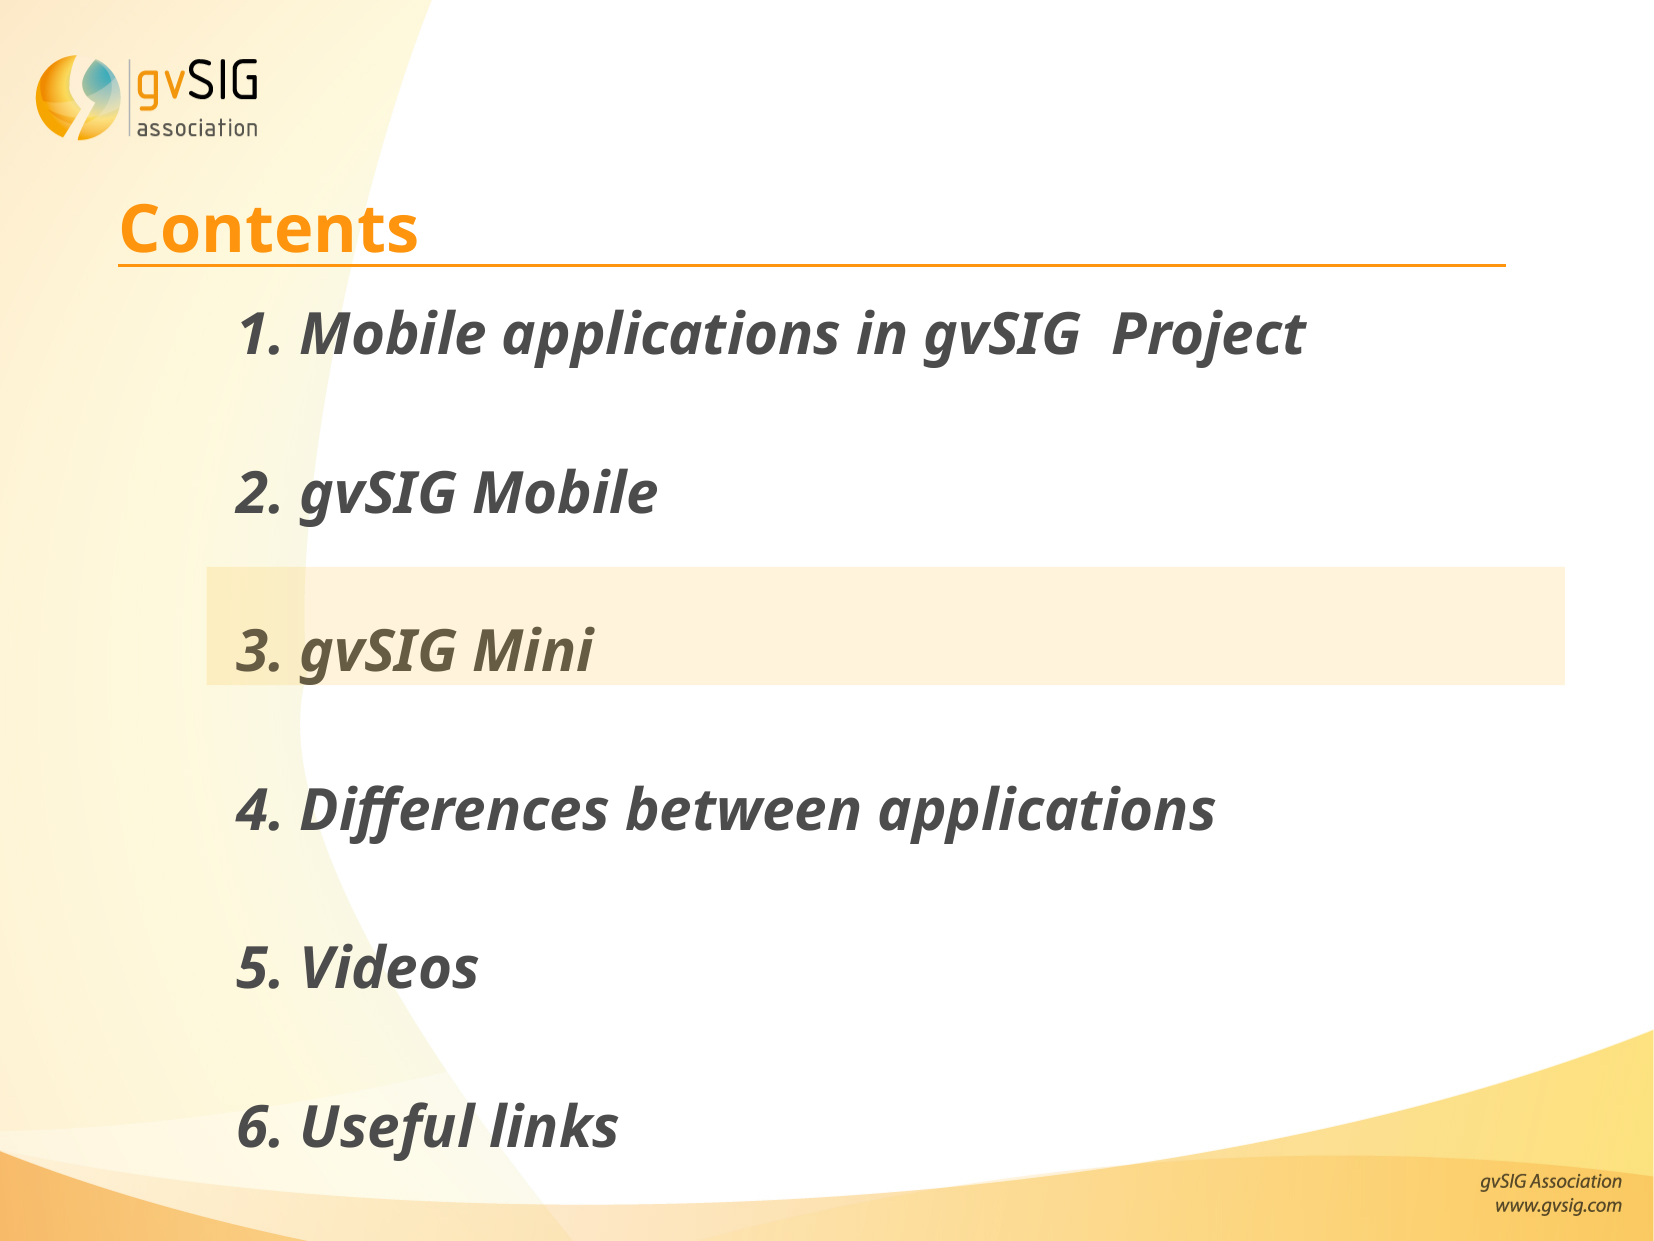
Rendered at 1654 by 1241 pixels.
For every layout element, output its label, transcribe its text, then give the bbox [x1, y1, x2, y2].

text_box [206, 566, 1565, 686]
picture [0, 0, 1654, 1241]
title 1. Mobile applications in gvSIG Project 2. gvSIG Mobile 3. gvSIG Mini 4. Differences between applications 5. Videos 6. Useful links [236, 324, 1654, 1054]
picture [1128, 320, 1138, 324]
title Contents [118, 177, 1607, 276]
